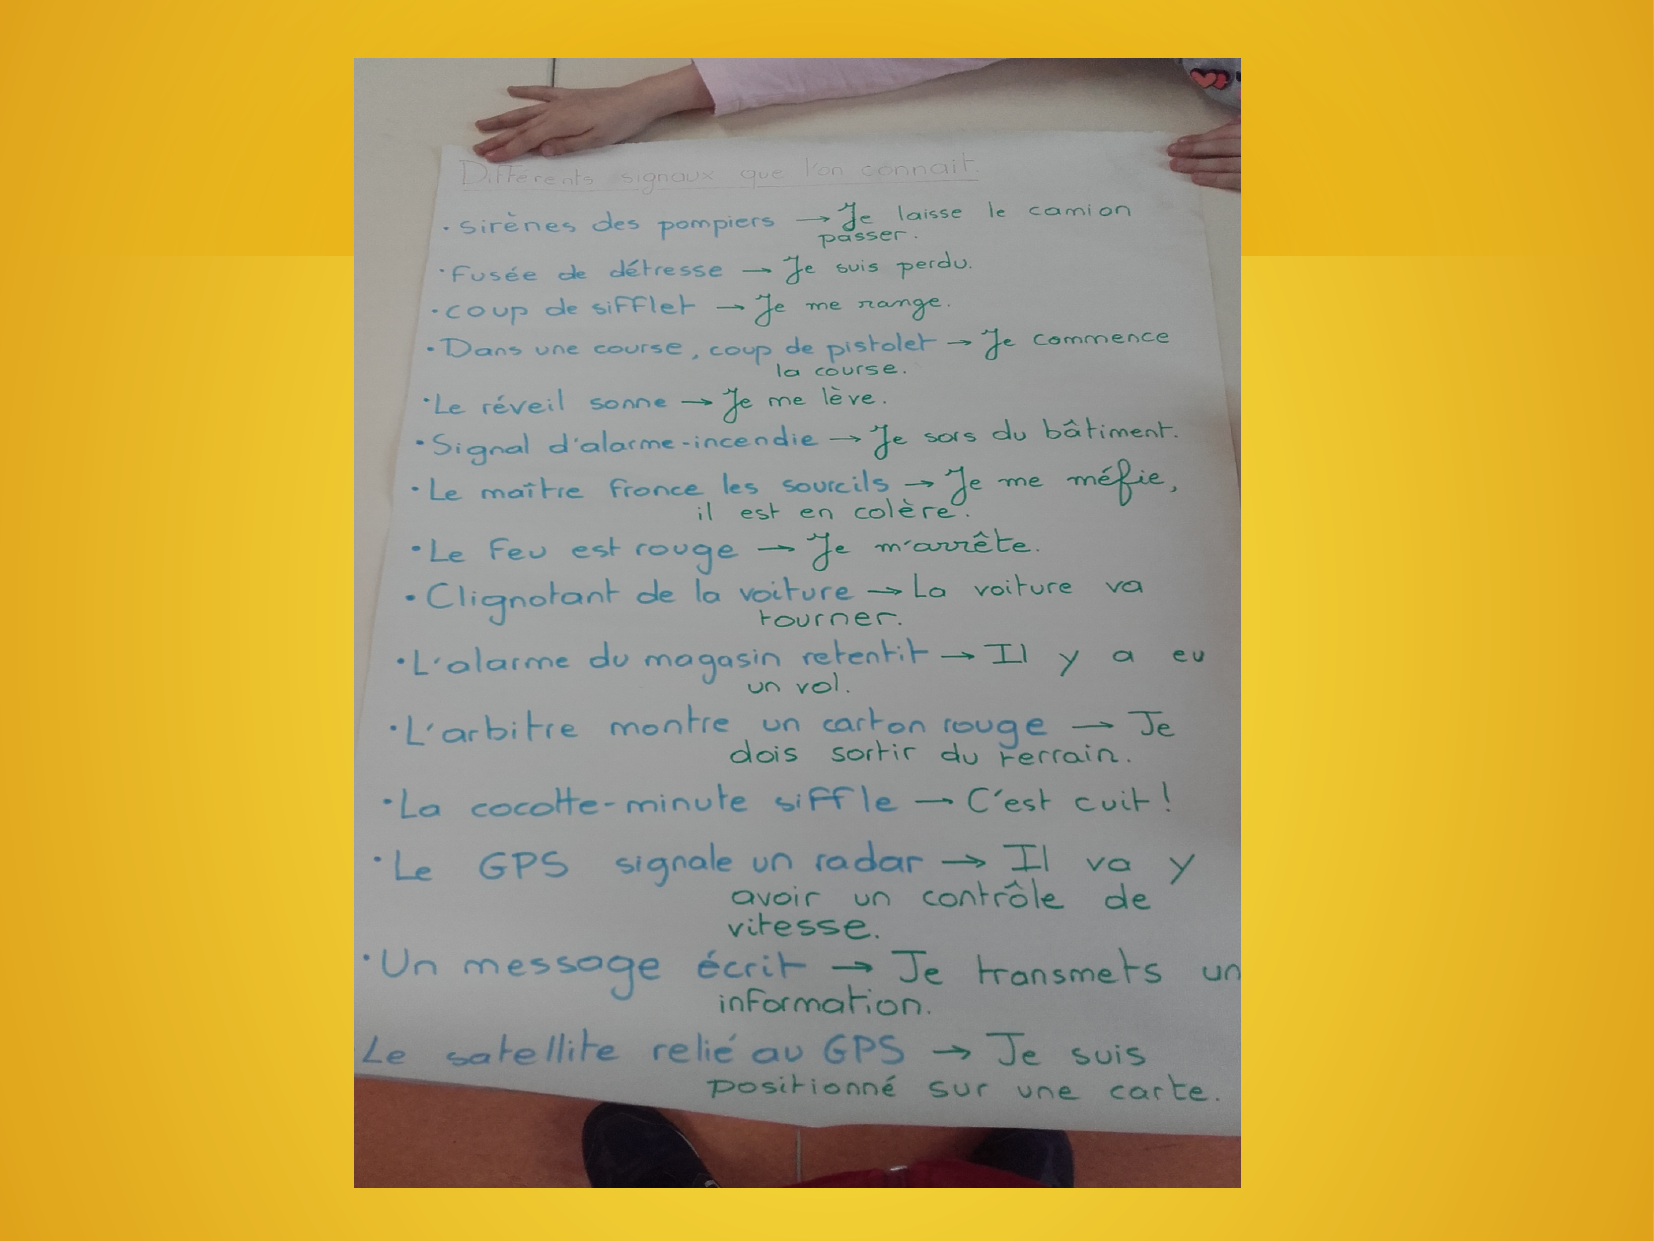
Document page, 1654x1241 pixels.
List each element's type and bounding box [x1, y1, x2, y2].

picture [354, 59, 1241, 1188]
